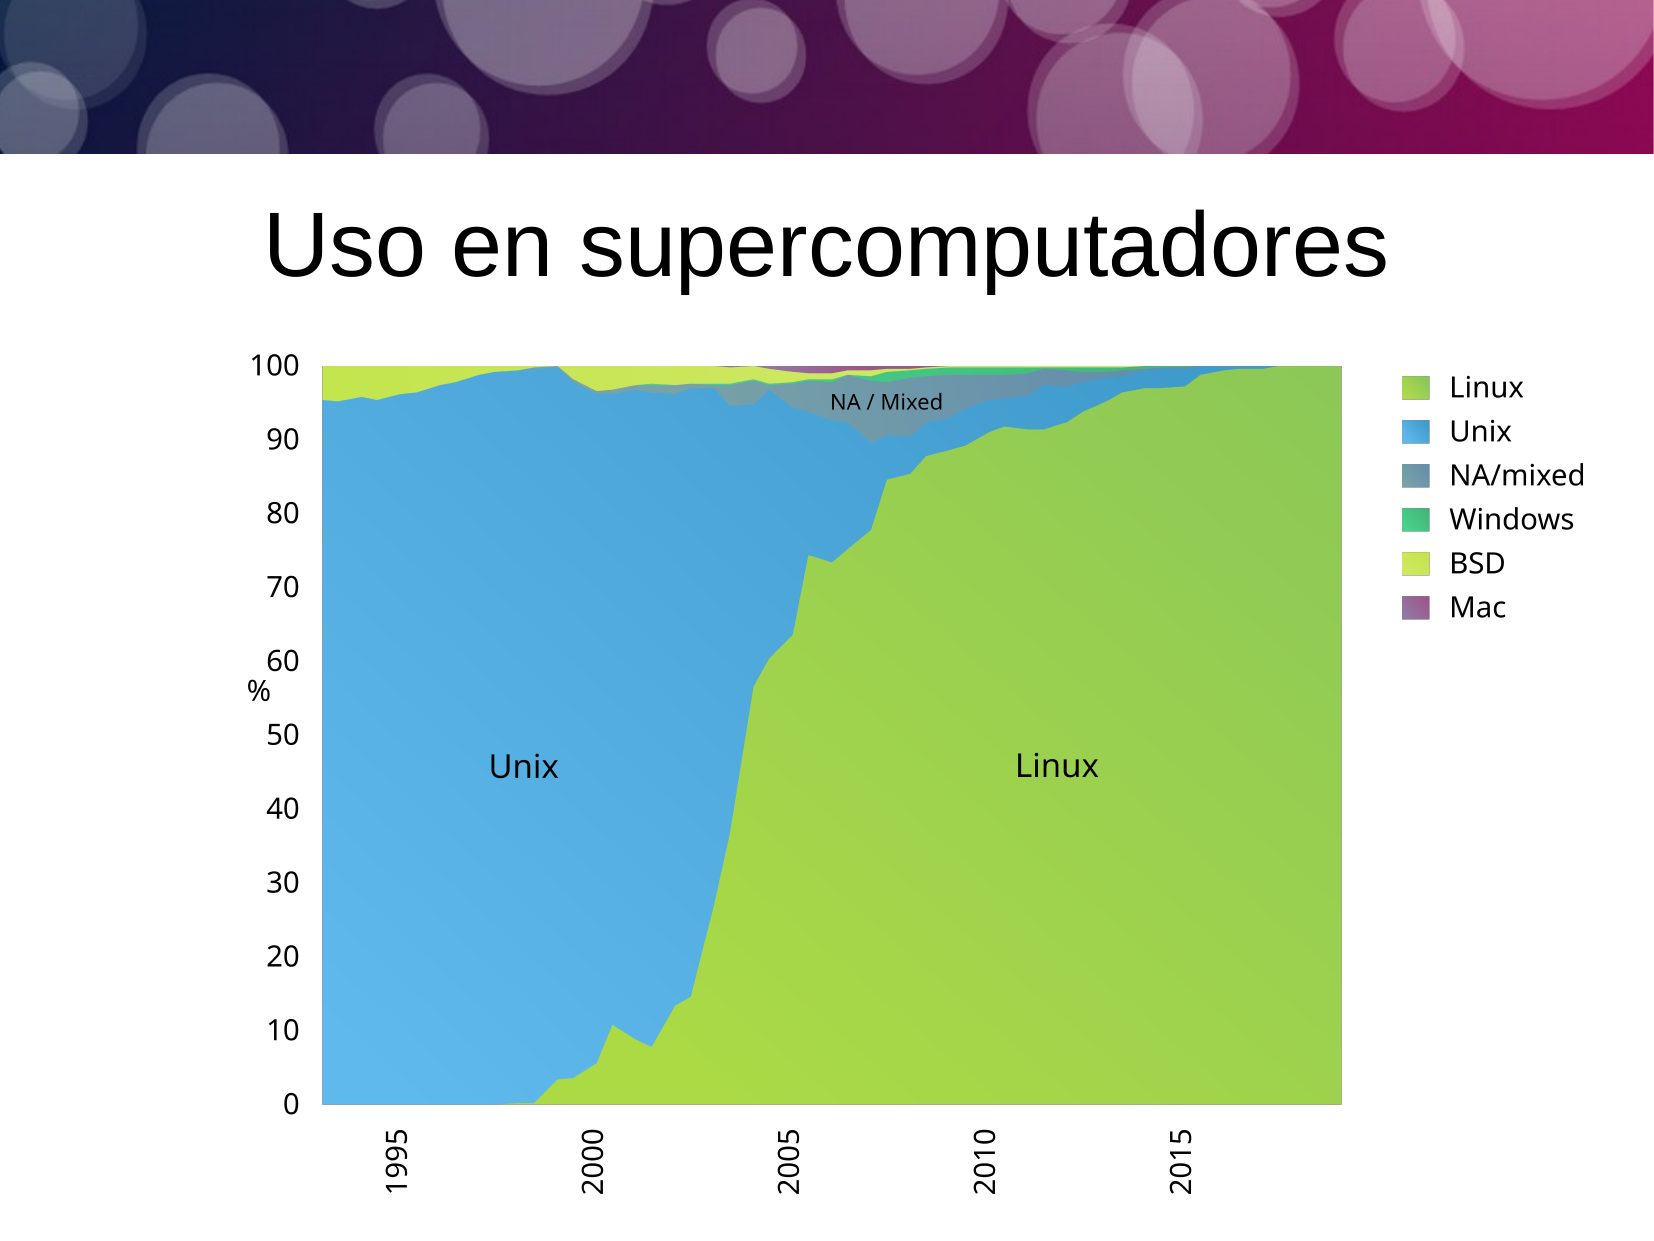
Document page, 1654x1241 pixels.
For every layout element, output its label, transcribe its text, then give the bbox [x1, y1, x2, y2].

title Uso en supercomputadores [82, 159, 1571, 331]
picture [248, 354, 1583, 1194]
picture [0, 0, 1654, 154]
